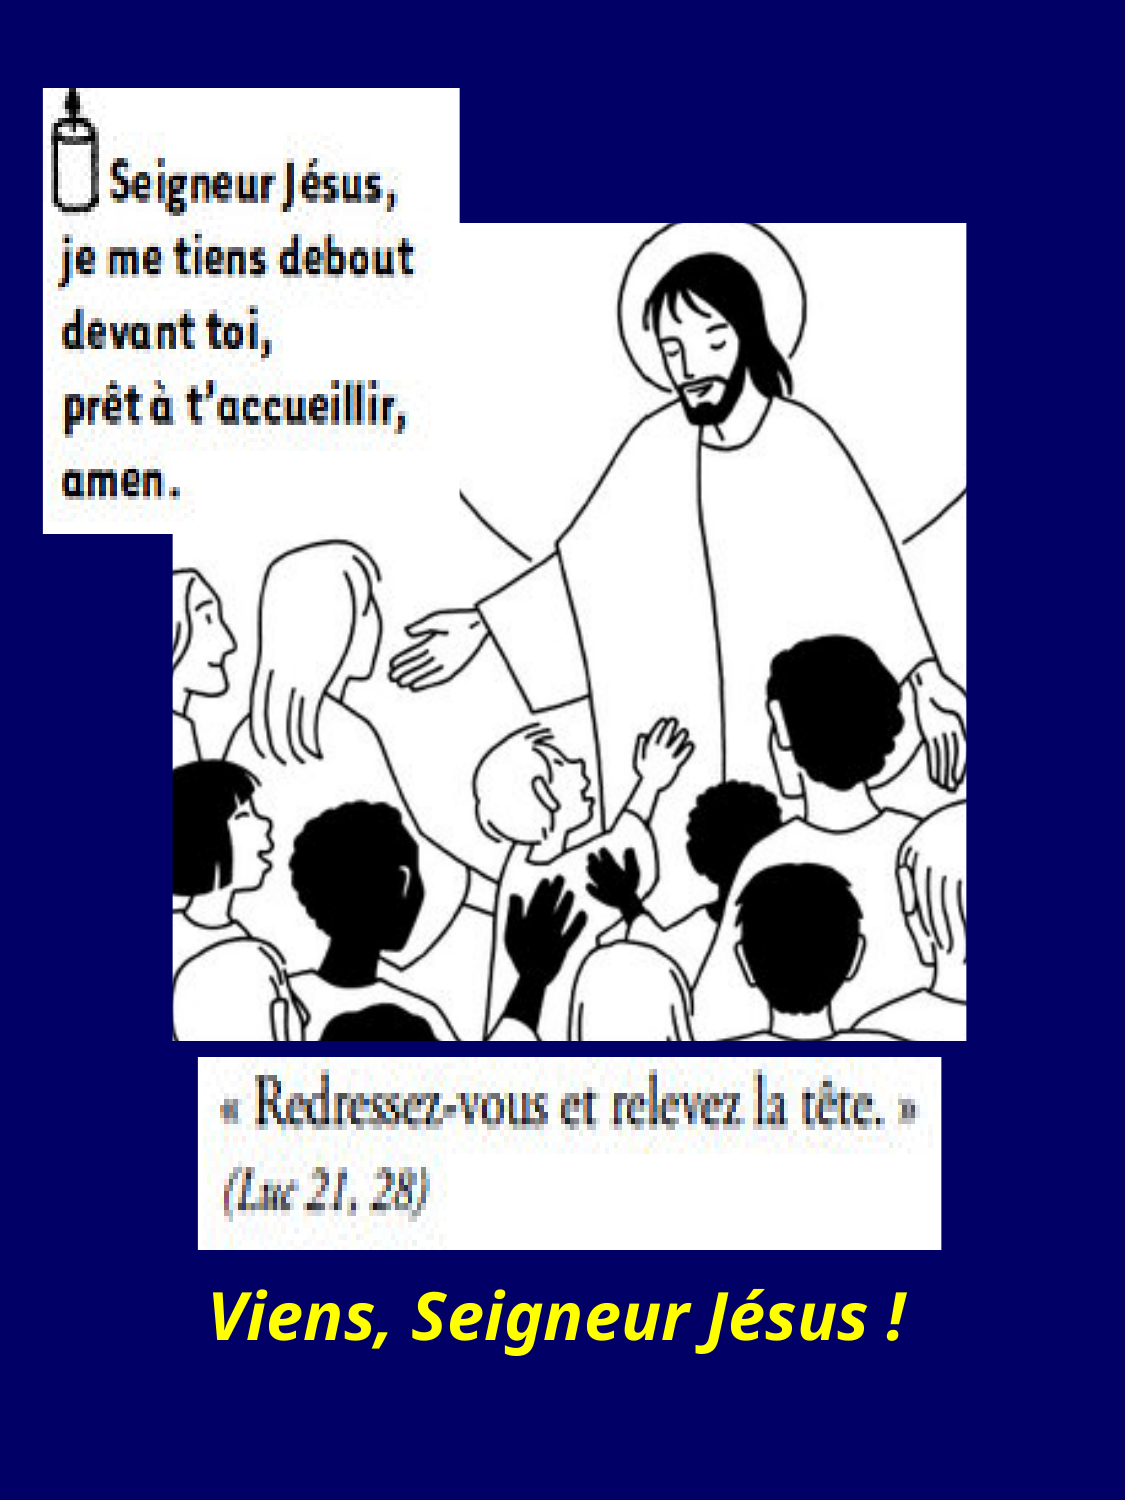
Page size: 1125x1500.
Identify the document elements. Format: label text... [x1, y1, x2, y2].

text_box Viens, Seigneur Jésus ! [43, 1266, 1071, 1500]
picture [197, 1057, 942, 1250]
picture [42, 88, 967, 1041]
